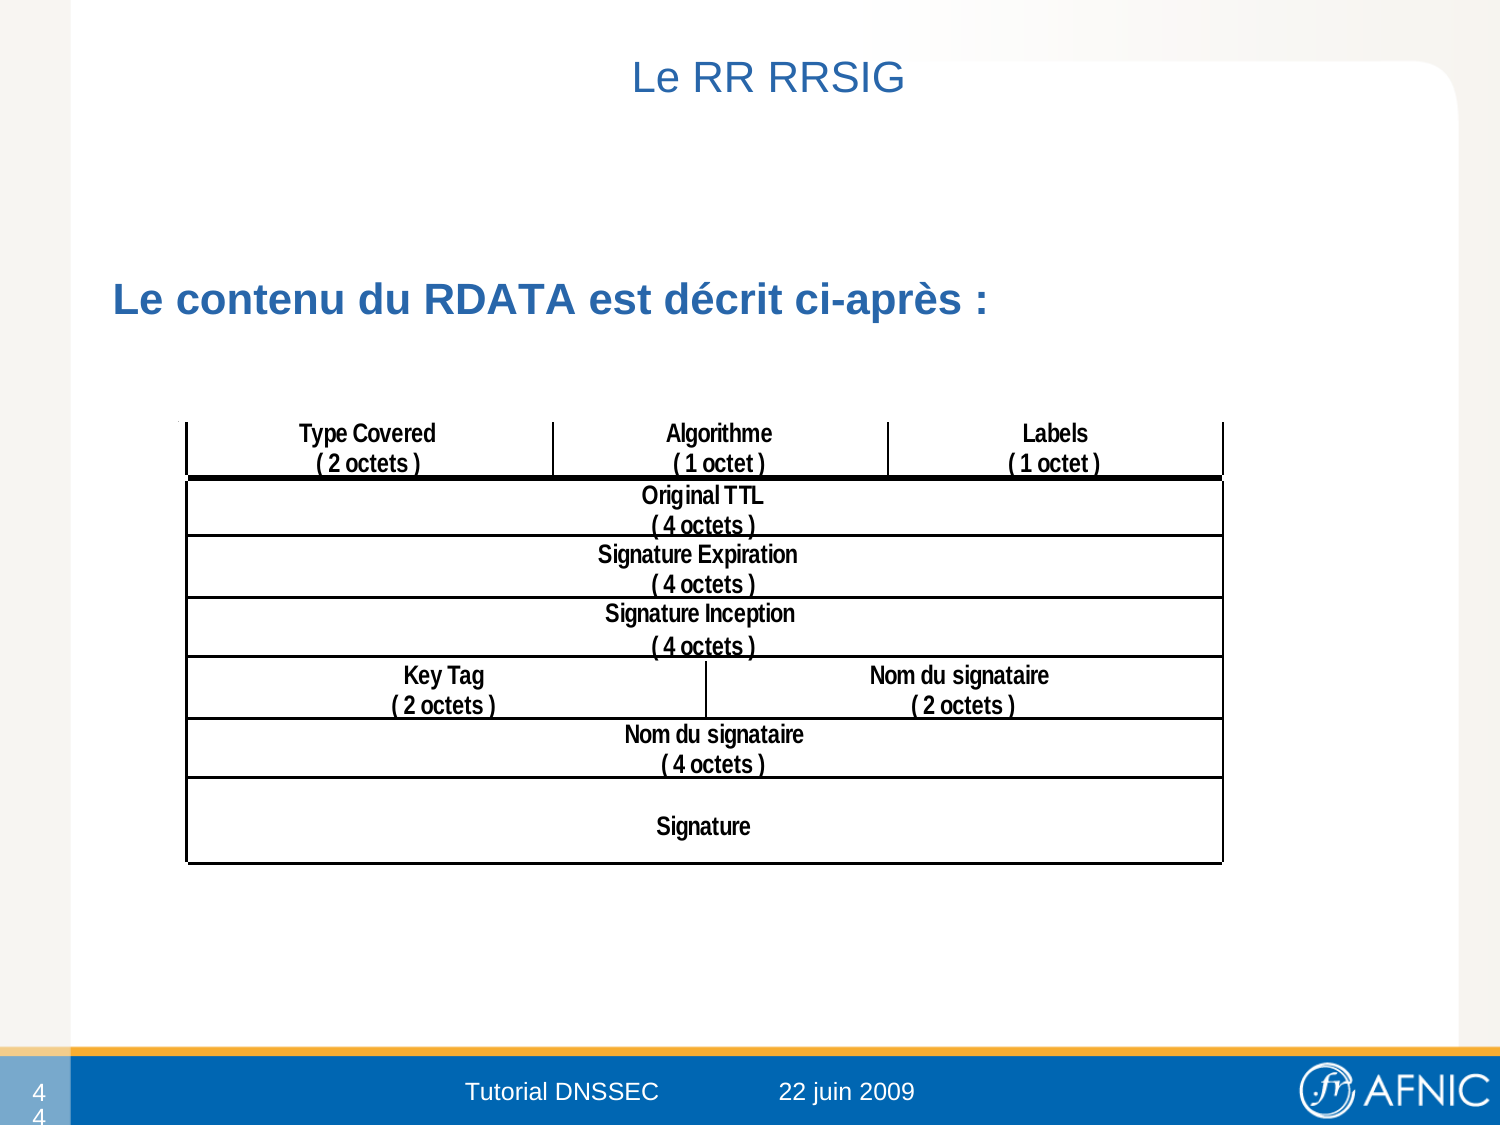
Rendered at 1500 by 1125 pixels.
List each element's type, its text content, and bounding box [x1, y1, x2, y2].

title Le RR RRSIG [112, 12, 1426, 138]
picture [35, 1112, 41, 1120]
picture [0, 0, 1500, 1125]
chart [177, 421, 1242, 957]
list Le contenu du RDATA est décrit ci-après : [112, 266, 1426, 994]
